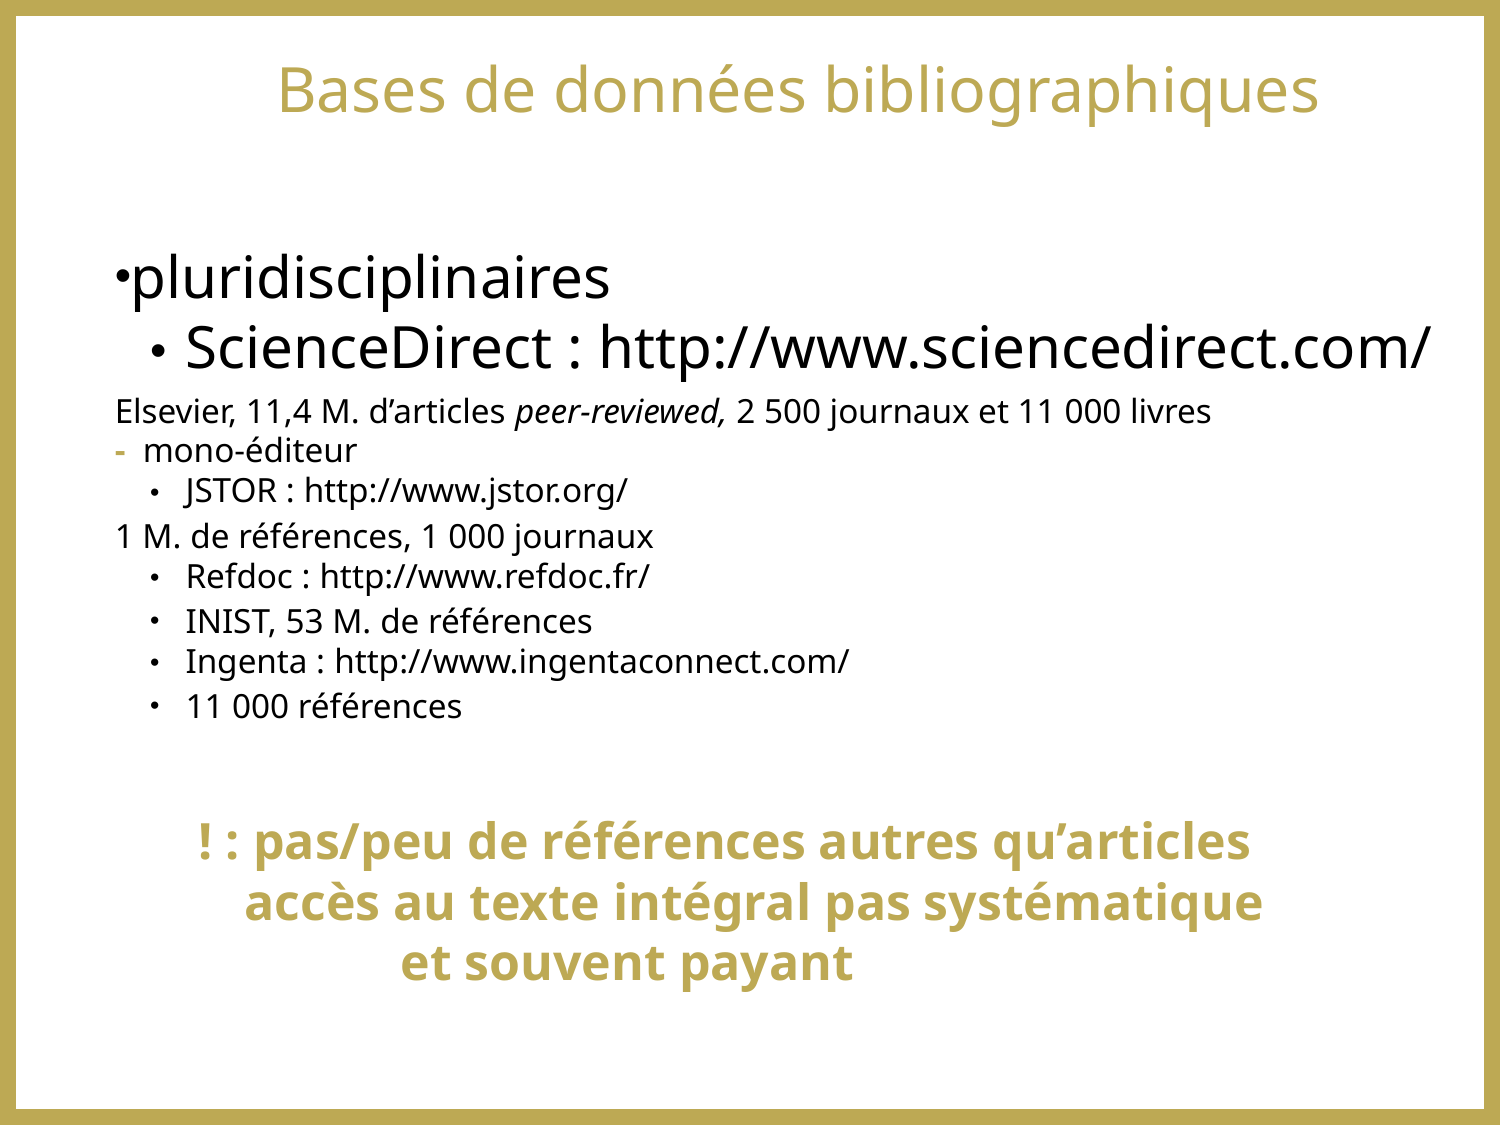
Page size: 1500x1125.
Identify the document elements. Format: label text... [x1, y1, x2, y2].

text_box Bases de données bibliographiques [123, 42, 1474, 161]
text_box [0, 0, 1500, 1125]
text_box pluridisciplinaires ScienceDirect : http://www.sciencedirect.com/ Elsevier, 11,4 M. d’articles peer-reviewed, 2 500 journaux et 11 000 livres - mono-éditeur JSTOR : http://www.jstor.org/ 1 M. de références, 1 000 journaux Refdoc : http://www.refdoc.fr/ INIST, 53 M. de références Ingenta : http://www.ingentaconnect.com/ 11 000 références ! : pas/peu de références autres qu’articles accès au texte intégral pas systématique et souvent payant [99, 233, 1450, 1096]
